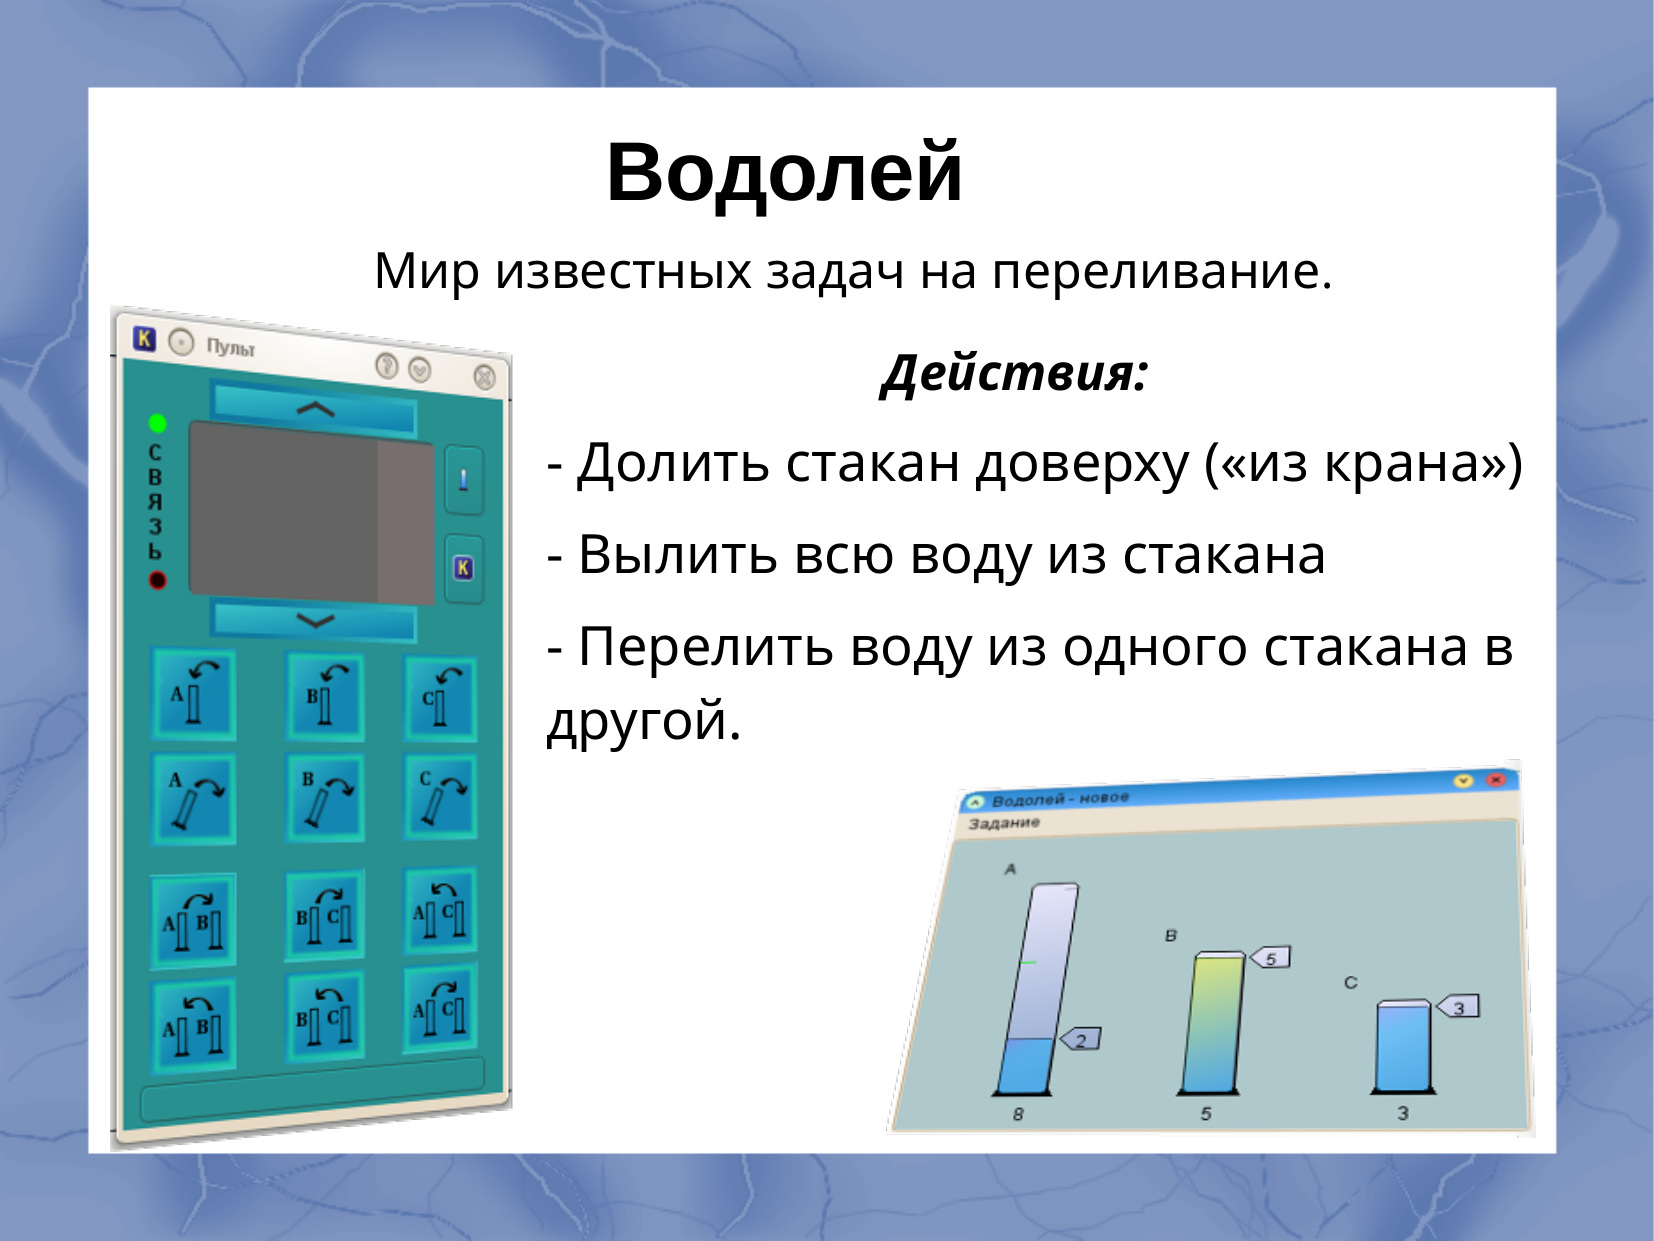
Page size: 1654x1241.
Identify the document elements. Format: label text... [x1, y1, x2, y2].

picture [0, 0, 1654, 1241]
text_box Мир известных задач на переливание. [358, 227, 1319, 301]
text_box Действия: - Долить стакан доверху («из крана») - Вылить всю воду из стакана - Перелить воду из одного стакана в другой. [531, 324, 1565, 739]
text_box Водолей [590, 118, 1063, 227]
